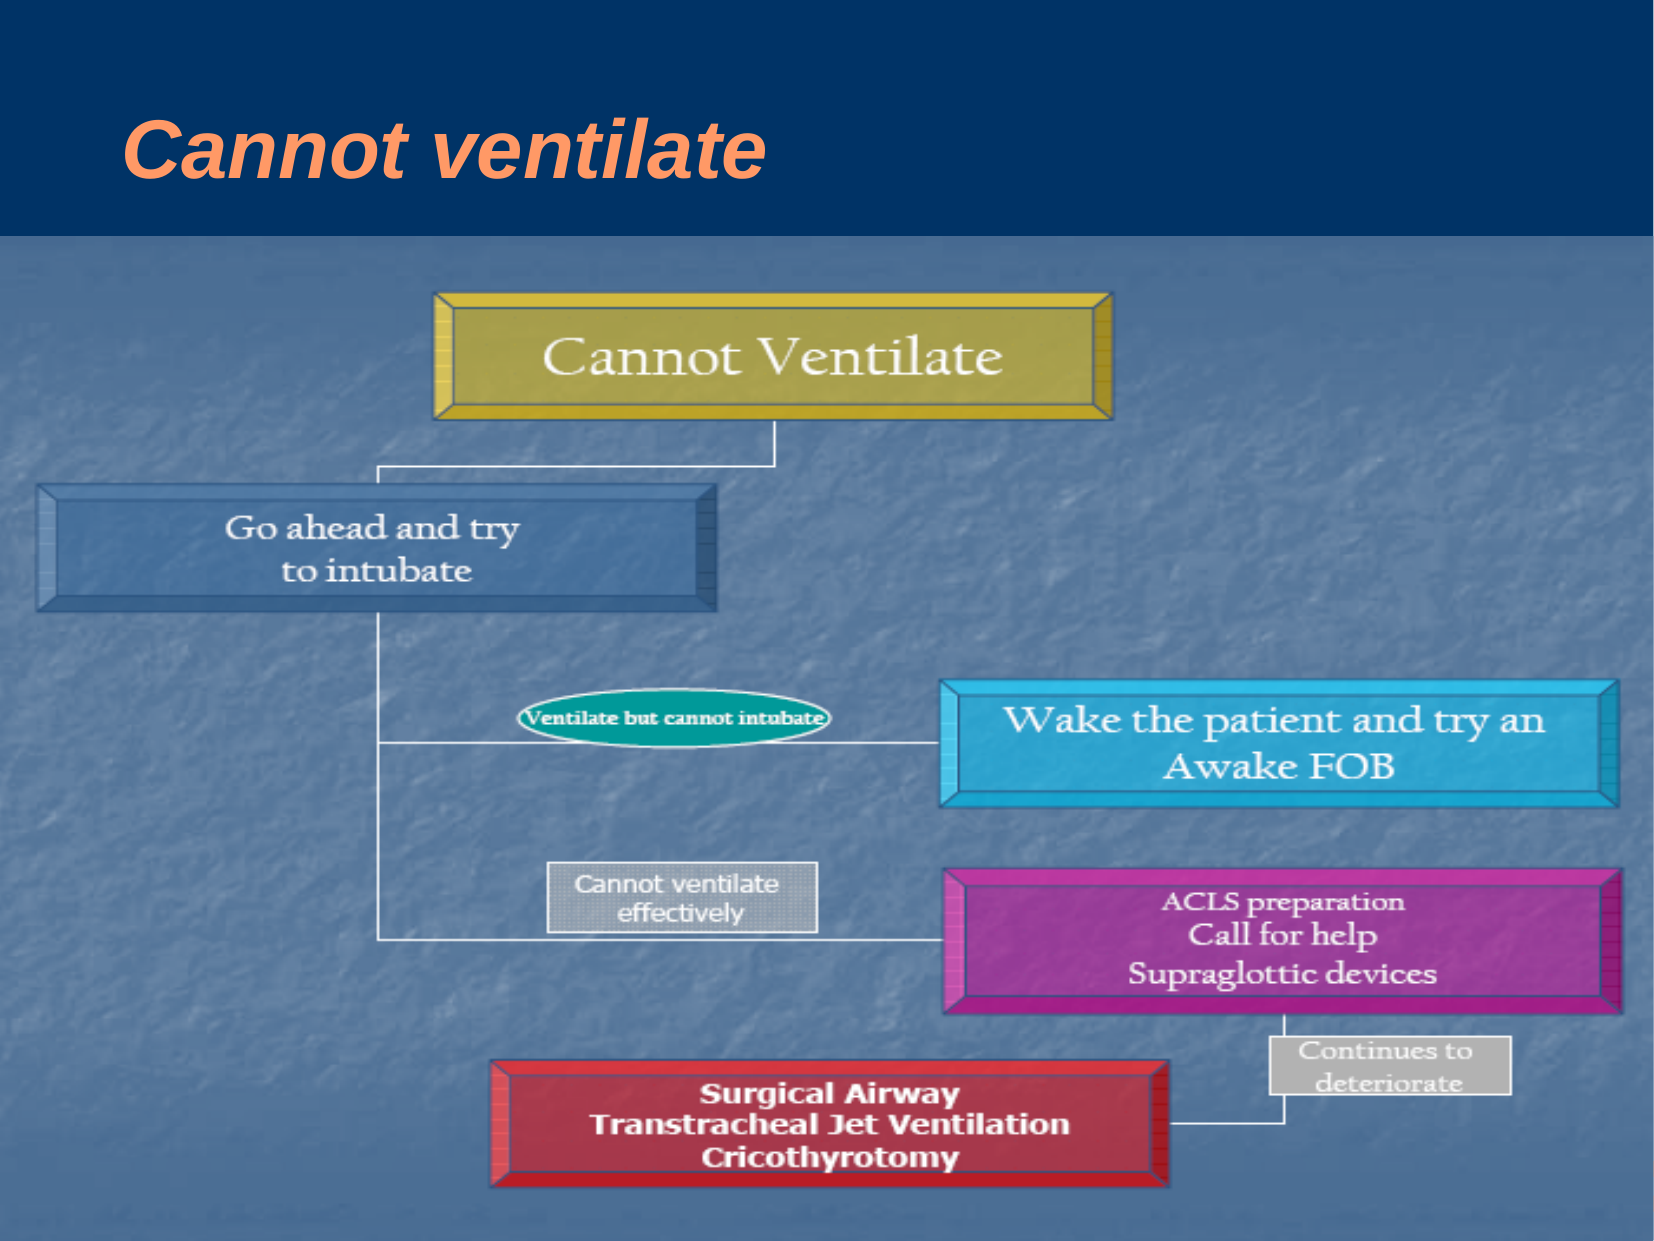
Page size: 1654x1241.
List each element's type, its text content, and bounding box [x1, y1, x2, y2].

picture [0, 236, 1654, 1241]
title Cannot ventilate [121, 53, 1534, 236]
